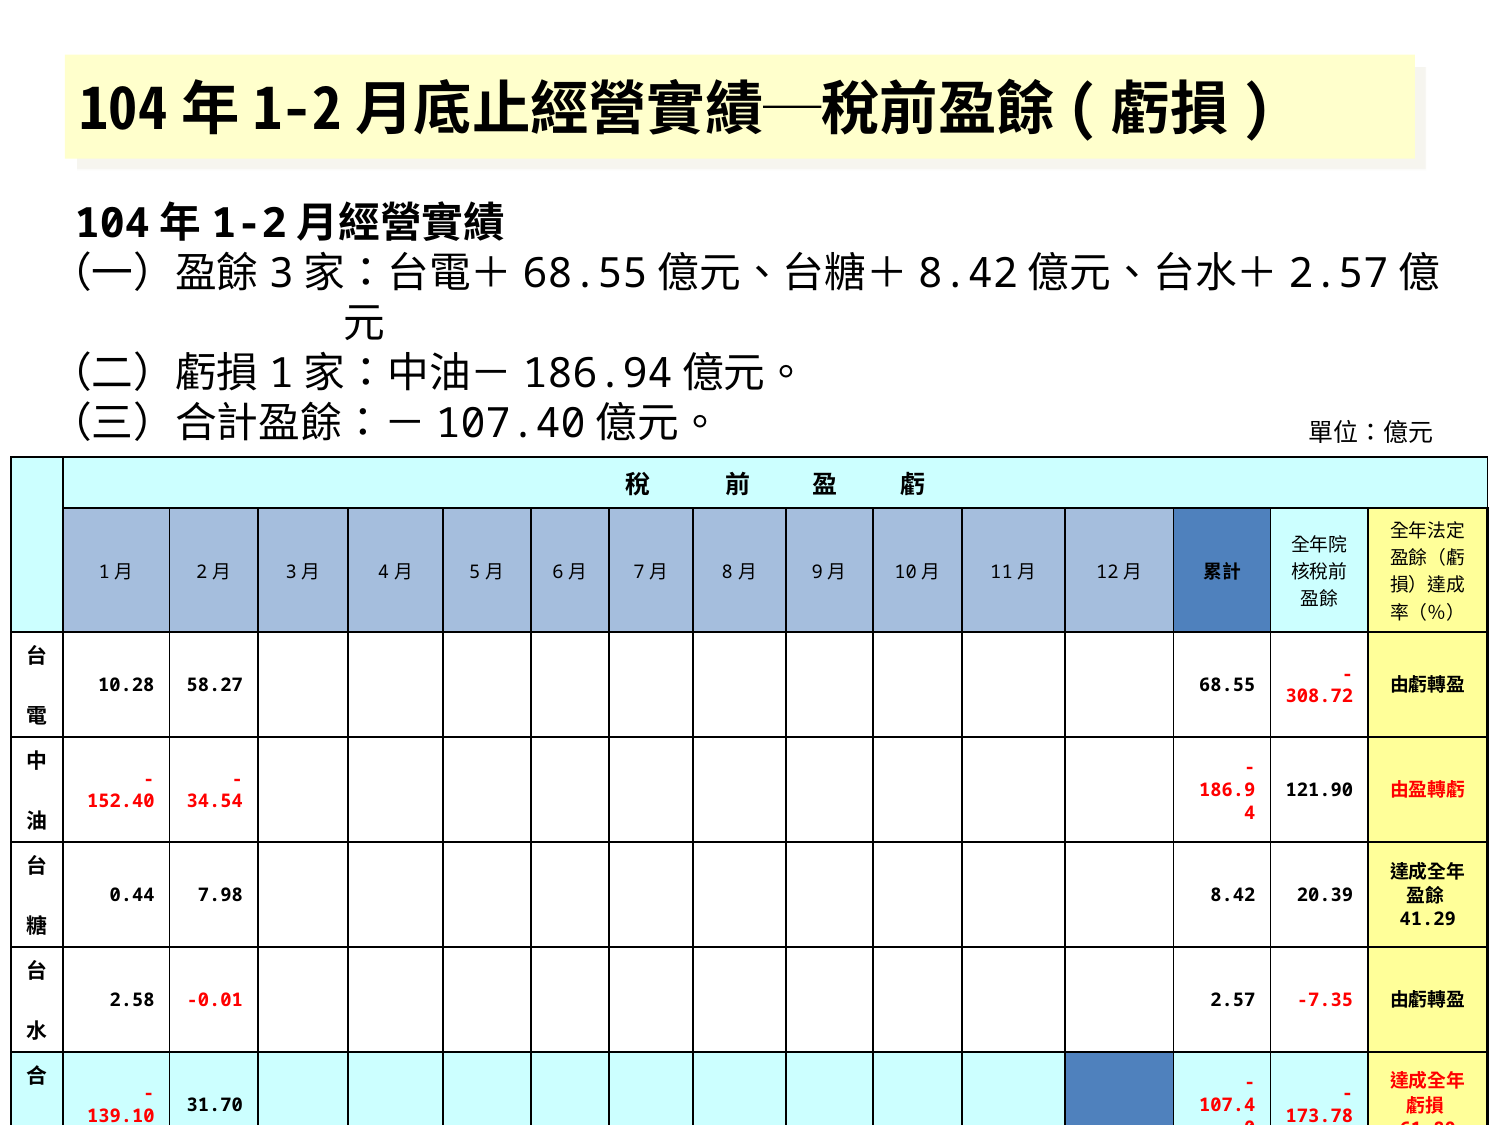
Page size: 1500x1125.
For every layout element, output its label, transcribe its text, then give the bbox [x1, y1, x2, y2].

table_cell 3月 [259, 509, 347, 631]
table_cell [610, 948, 692, 1051]
table_cell [787, 843, 872, 946]
table_cell [1066, 843, 1173, 946]
table_cell 累計 [1174, 509, 1270, 631]
table_header [12, 458, 62, 631]
table_cell [349, 633, 442, 736]
table_cell [874, 1053, 961, 1125]
table_cell 2.57 [1174, 948, 1270, 1051]
table_cell 8.42 [1174, 843, 1270, 946]
table_cell [787, 738, 872, 841]
table_cell 全年院核稅前盈餘 [1271, 509, 1367, 631]
table_cell 中 油 [12, 738, 62, 841]
table_cell [694, 948, 785, 1051]
table_cell 1月 [64, 509, 169, 631]
table_cell -173.78 [1271, 1053, 1367, 1125]
table_cell [874, 948, 961, 1051]
table_cell [1066, 1053, 1173, 1125]
table_cell [694, 1053, 785, 1125]
table_cell [444, 843, 530, 946]
text_box 104年1-2月經營實績 （一）盈餘3家：台電＋68.55億元、台糖＋8.42億元、台水＋2.57億元 （二）虧損1家：中油－186.94億元。 （三）合計盈餘：－107.40億元。 [35, 188, 1483, 454]
table_cell 6月 [532, 509, 608, 631]
table_cell 全年法定盈餘（虧損）達成率（％） [1369, 509, 1486, 631]
table_cell 台 水 [12, 948, 62, 1051]
table_cell [874, 738, 961, 841]
table_cell 4月 [349, 509, 442, 631]
table_cell 11月 [963, 509, 1064, 631]
table_header 稅 前 盈 虧 [64, 458, 1487, 507]
table_cell [610, 738, 692, 841]
table_cell -107.40 [1174, 1053, 1270, 1125]
table_cell [963, 948, 1064, 1051]
table_cell -186.94 [1174, 738, 1270, 841]
table_cell [787, 633, 872, 736]
table_cell [874, 843, 961, 946]
table_cell 10月 [874, 509, 961, 631]
table_cell [532, 633, 608, 736]
table_cell [349, 843, 442, 946]
table_cell [532, 843, 608, 946]
table_cell [874, 633, 961, 736]
table_cell 121.90 [1271, 738, 1367, 841]
table_cell [694, 843, 785, 946]
table_cell 31.70 [170, 1053, 257, 1125]
table_cell [259, 843, 347, 946]
table_cell -34.54 [170, 738, 257, 841]
table_cell [610, 633, 692, 736]
table_cell 台 糖 [12, 843, 62, 946]
table_cell 達成全年盈餘41.29 [1369, 843, 1486, 946]
table_cell [444, 738, 530, 841]
table_cell [532, 738, 608, 841]
table_cell 由虧轉盈 [1369, 948, 1486, 1051]
table_cell [444, 948, 530, 1051]
table_cell 7.98 [170, 843, 257, 946]
table_cell 7月 [610, 509, 692, 631]
table_cell [963, 738, 1064, 841]
table_cell [963, 843, 1064, 946]
table_cell [1066, 738, 1173, 841]
table_cell [259, 633, 347, 736]
table_cell 20.39 [1271, 843, 1367, 946]
table_cell [259, 1053, 347, 1125]
table_cell 台 電 [12, 633, 62, 736]
table_cell -0.01 [170, 948, 257, 1051]
table_cell 合 計 [12, 1053, 62, 1125]
table_cell 2月 [170, 509, 257, 631]
table_cell [787, 1053, 872, 1125]
table_cell 58.27 [170, 633, 257, 736]
table_cell 8月 [694, 509, 785, 631]
table_cell -7.35 [1271, 948, 1367, 1051]
table_cell 12月 [1066, 509, 1173, 631]
table_cell 2.58 [64, 948, 169, 1051]
table_cell [532, 1053, 608, 1125]
table_cell [259, 738, 347, 841]
table_cell [610, 1053, 692, 1125]
table_cell 5月 [444, 509, 530, 631]
table_cell -152.40 [64, 738, 169, 841]
table_cell [532, 948, 608, 1051]
table_cell -139.10 [64, 1053, 169, 1125]
table_cell [694, 738, 785, 841]
table_cell 10.28 [64, 633, 169, 736]
table_cell 0.44 [64, 843, 169, 946]
table_cell [259, 948, 347, 1051]
table_cell 9月 [787, 509, 872, 631]
title 104年1-2月底止經營實績─稅前盈餘(虧損) [64, 54, 1415, 159]
table_cell -308.72 [1271, 633, 1367, 736]
slide_number <編號> [1489, 1084, 1500, 1124]
table_cell [1066, 633, 1173, 736]
table_cell [349, 738, 442, 841]
table_cell 由盈轉虧 [1369, 738, 1486, 841]
table_cell [349, 1053, 442, 1125]
table_cell [1066, 948, 1173, 1051]
table_cell [963, 1053, 1064, 1125]
table_cell 68.55 [1174, 633, 1270, 736]
table_cell [444, 633, 530, 736]
table_cell [610, 843, 692, 946]
table_cell [349, 948, 442, 1051]
table_cell [444, 1053, 530, 1125]
table_cell [963, 633, 1064, 736]
table_cell 由虧轉盈 [1369, 633, 1486, 736]
table_cell 達成全年虧損61.80 [1369, 1053, 1486, 1125]
text_box 單位：億元 [1293, 408, 1471, 454]
table_cell [787, 948, 872, 1051]
table_cell [694, 633, 785, 736]
